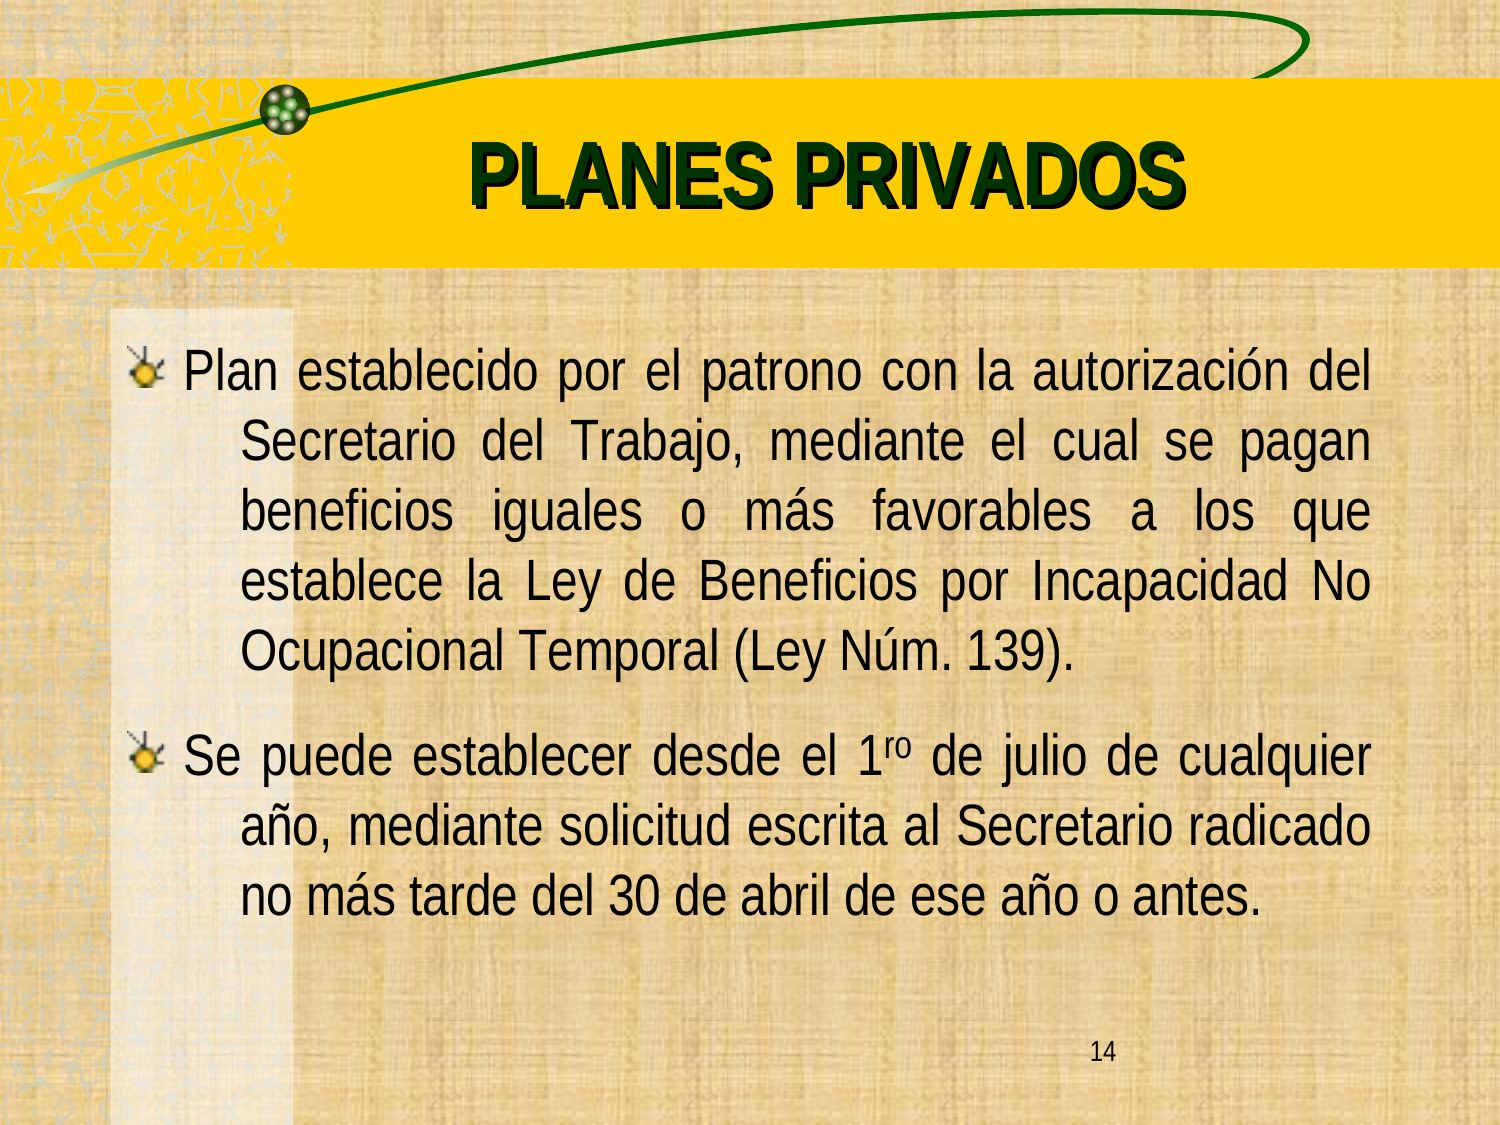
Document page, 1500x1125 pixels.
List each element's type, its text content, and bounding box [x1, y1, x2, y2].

title PLANES PRIVADOS [189, 75, 1465, 263]
text_box [1074, 1025, 1388, 1101]
list Plan establecido por el patrono con la autorización del Secretario del Trabajo, mediante el cual se pagan beneficios iguales o más favorables a los que establece la Ley de Beneficios por Incapacidad No Ocupacional Temporal (Ley Núm. 139). Se puede establecer desde el 1ro de julio de cualquier año, mediante solicitud escrita al Secretario radicado no más tarde del 30 de abril de ese año o antes. [112, 324, 1388, 1000]
